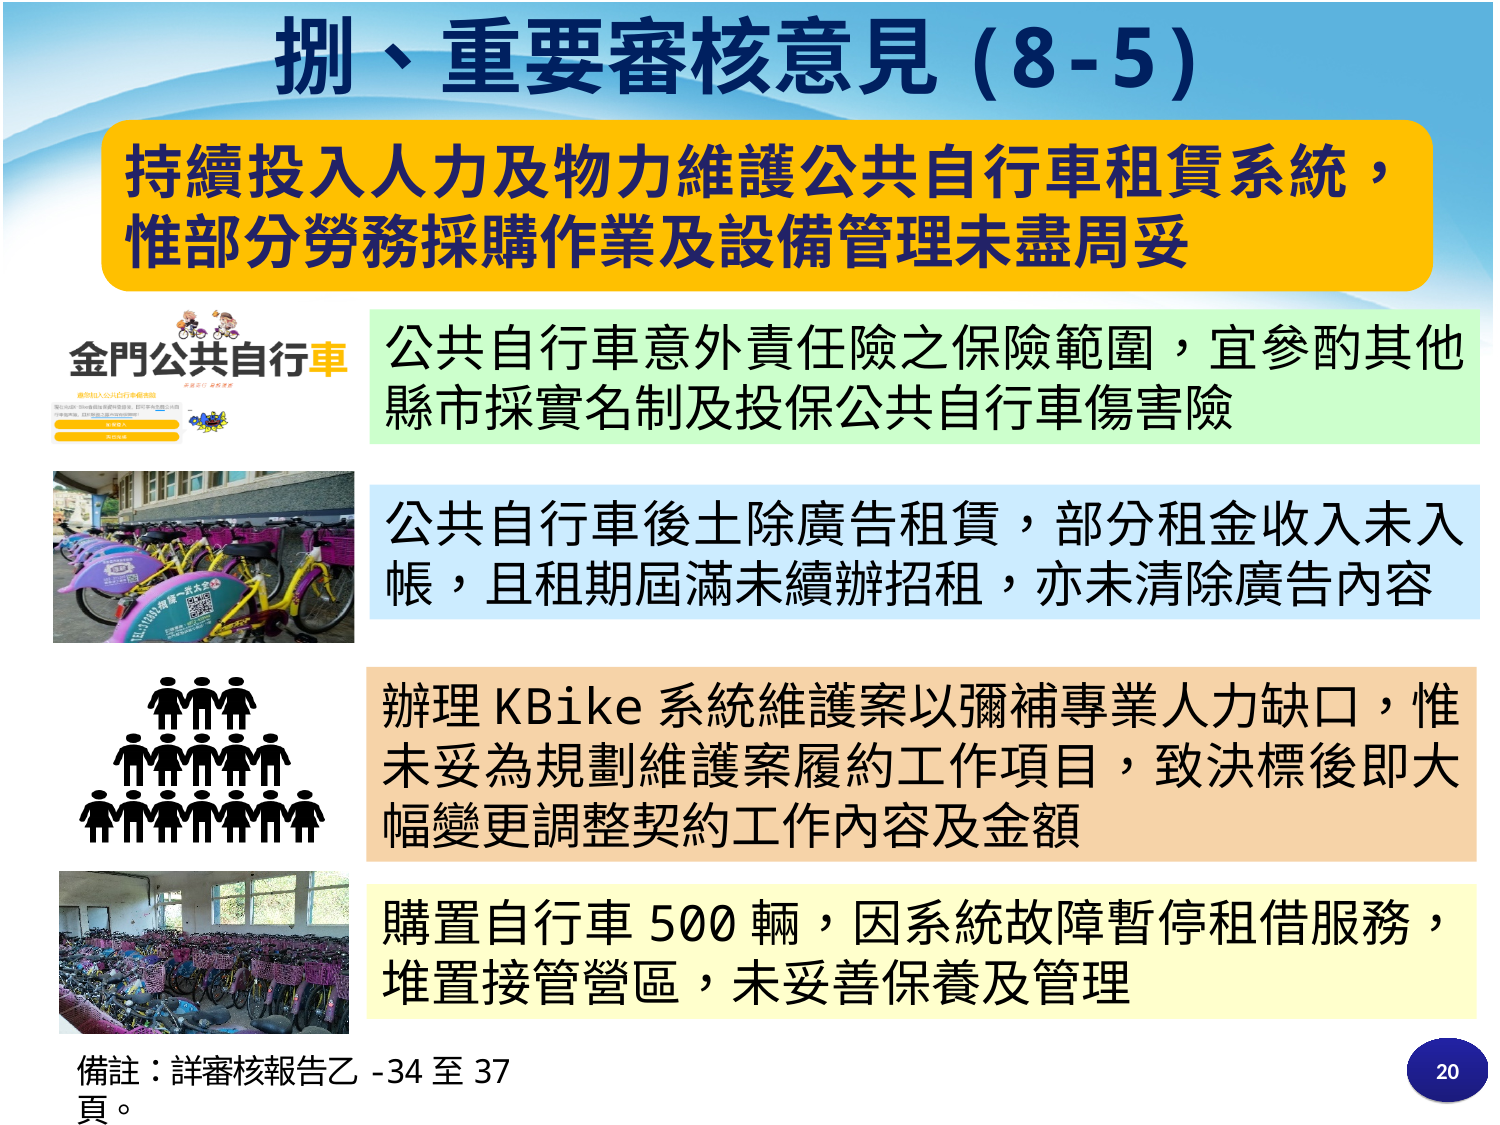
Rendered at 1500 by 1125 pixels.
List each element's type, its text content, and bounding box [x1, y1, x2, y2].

text_box 備註：詳審核報告乙-34至37頁。 [61, 1042, 561, 1125]
text_box 捌、重要審核意見(8-5) [5, 0, 1477, 112]
text_box 公共自行車意外責任險之保險範圍，宜參酌其他縣市採實名制及投保公共自行車傷害險 [369, 309, 1480, 445]
text_box 公共自行車後土除廣告租賃，部分租金收入未入帳，且租期屆滿未續辦招租，亦未清除廣告內容 [369, 484, 1480, 620]
text_box 辦理KBike系統維護案以彌補專業人力缺口，惟未妥為規劃維護案履約工作項目，致決標後即大幅變更調整契約工作內容及金額 [366, 666, 1477, 862]
text_box 購置自行車500輛，因系統故障暫停租借服務，堆置接管營區，未妥善保養及管理 [366, 884, 1477, 1019]
text_box 20 [1407, 1038, 1489, 1103]
text_box 持續投入人力及物力維護公共自行車租賃系統，惟部分勞務採購作業及設備管理未盡周妥 [101, 119, 1434, 292]
picture [0, 0, 1498, 1122]
